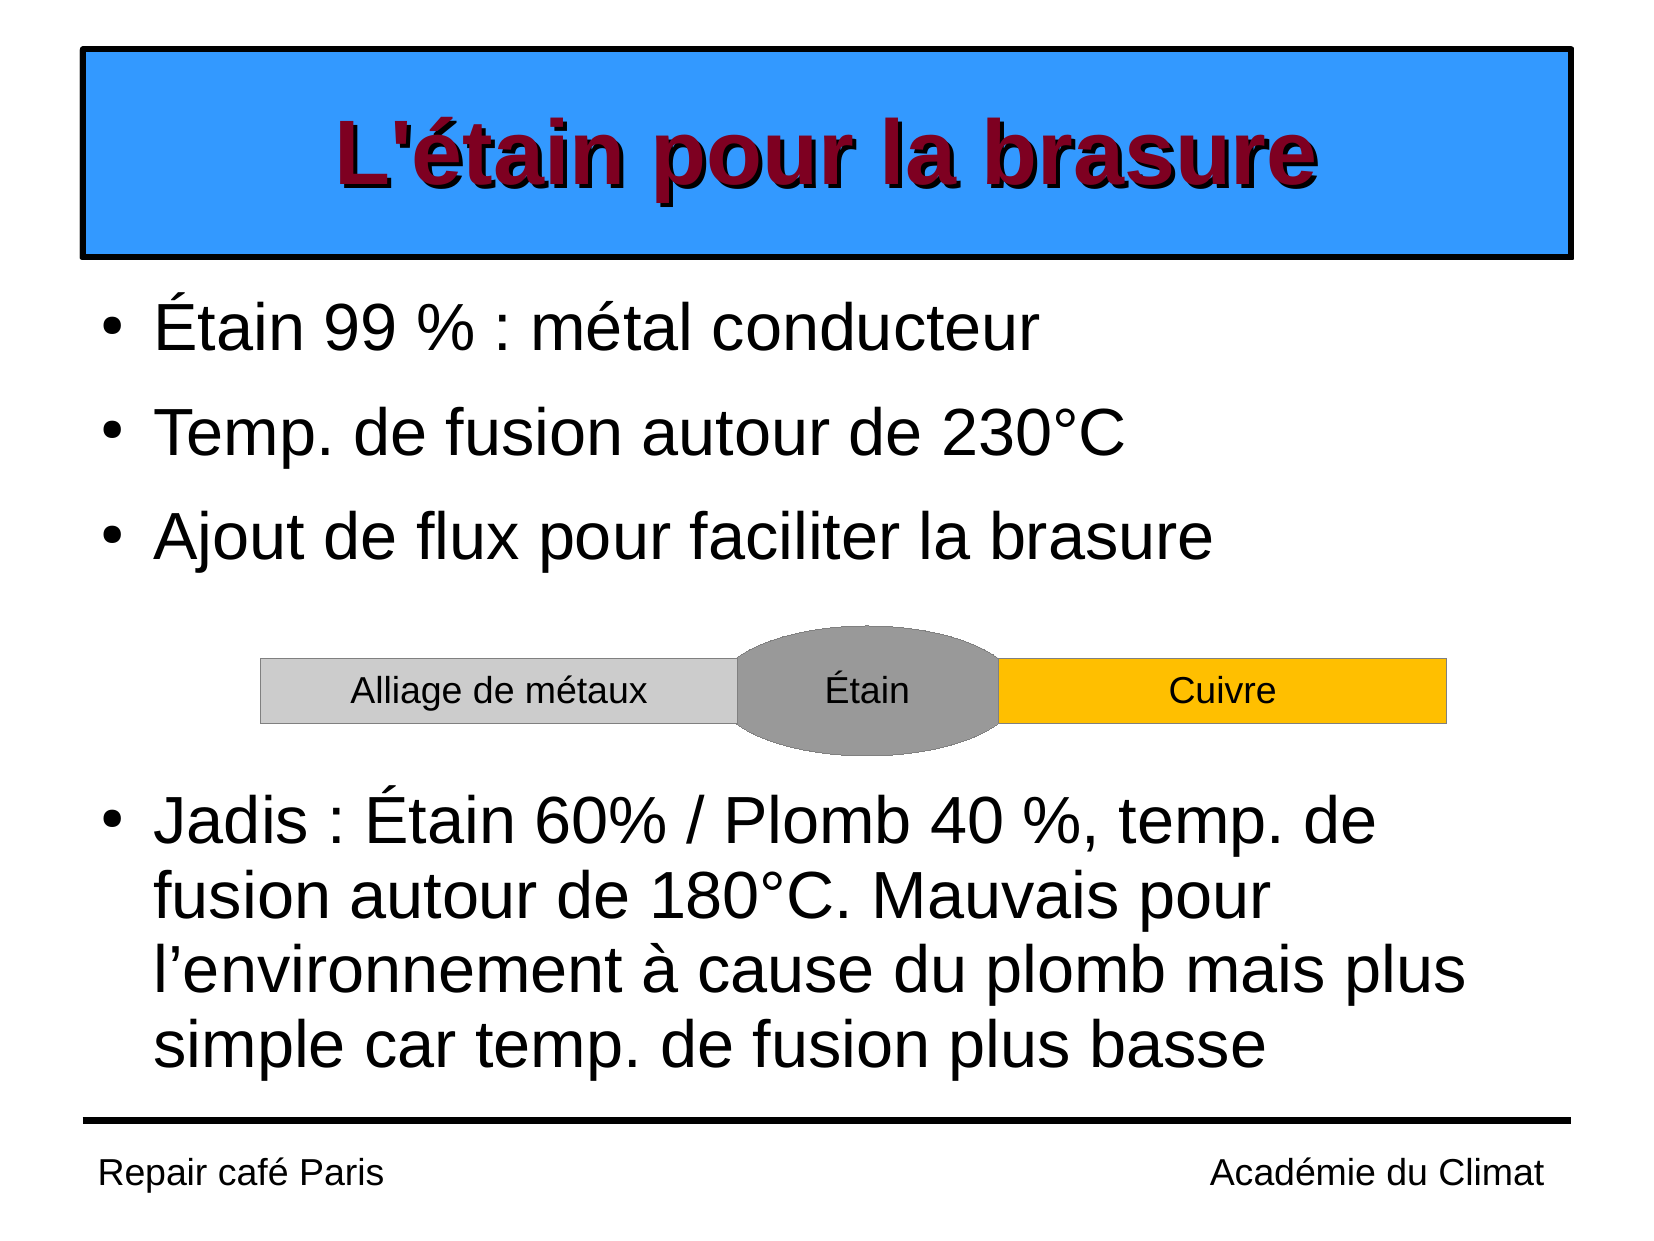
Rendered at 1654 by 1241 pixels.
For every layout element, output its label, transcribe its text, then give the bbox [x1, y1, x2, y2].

text_box Repair café Paris Académie du Climat [82, 1144, 1571, 1201]
text_box Cuivre [998, 658, 1447, 724]
text_box Alliage de métaux [260, 658, 738, 724]
title L'étain pour la brasure [82, 49, 1571, 257]
text_box Étain [736, 625, 998, 756]
list Étain 99 % : métal conducteur Temp. de fusion autour de 230°C Ajout de flux pour faciliter la brasure Jadis : Étain 60% / Plomb 40 %, temp. de fusion autour de 180°C. Mauvais pour l’environnement à cause du plomb mais plus simple car temp. de fusion plus basse [82, 290, 1571, 1083]
